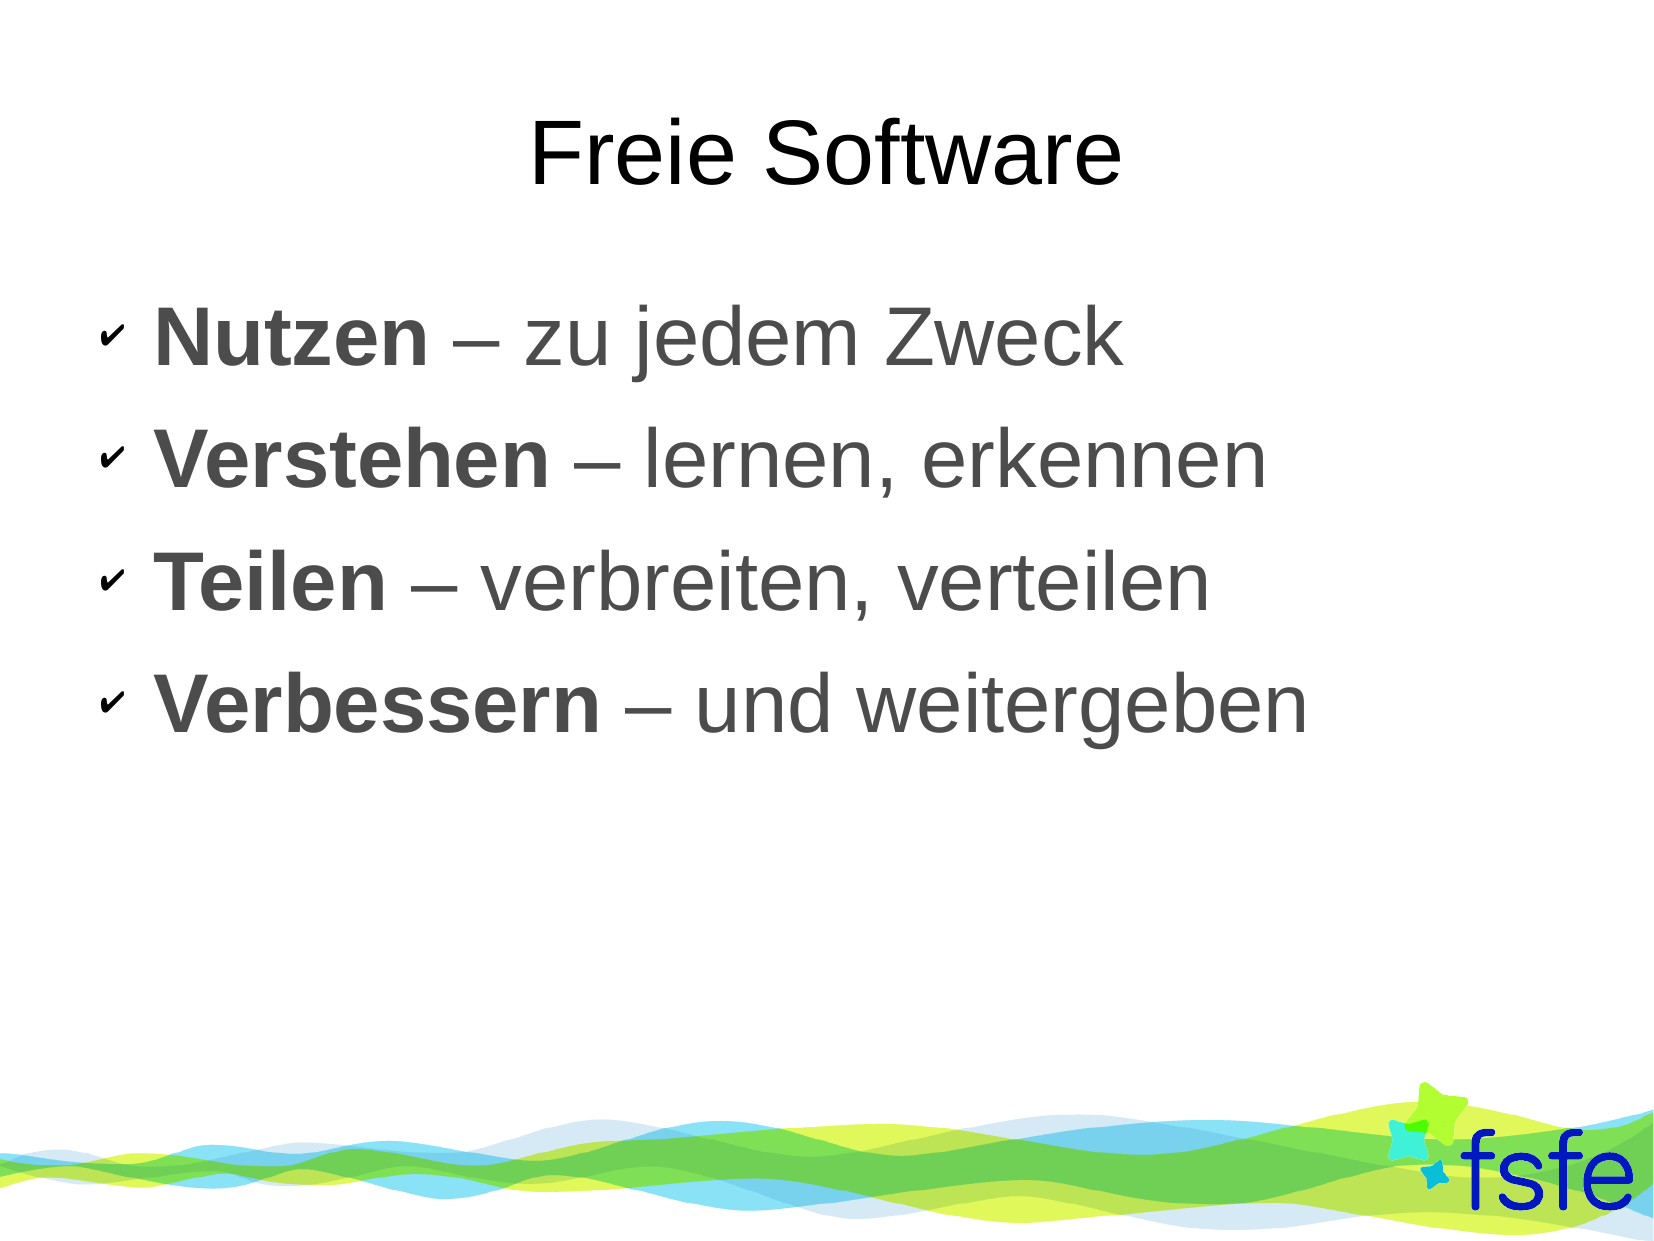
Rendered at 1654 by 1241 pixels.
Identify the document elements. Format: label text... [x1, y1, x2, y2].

picture [0, 1081, 1654, 1241]
list Nutzen – zu jedem Zweck Verstehen – lernen, erkennen Teilen – verbreiten, verteilen Verbessern – und weitergeben [82, 290, 1571, 1109]
title Freie Software [82, 49, 1571, 257]
